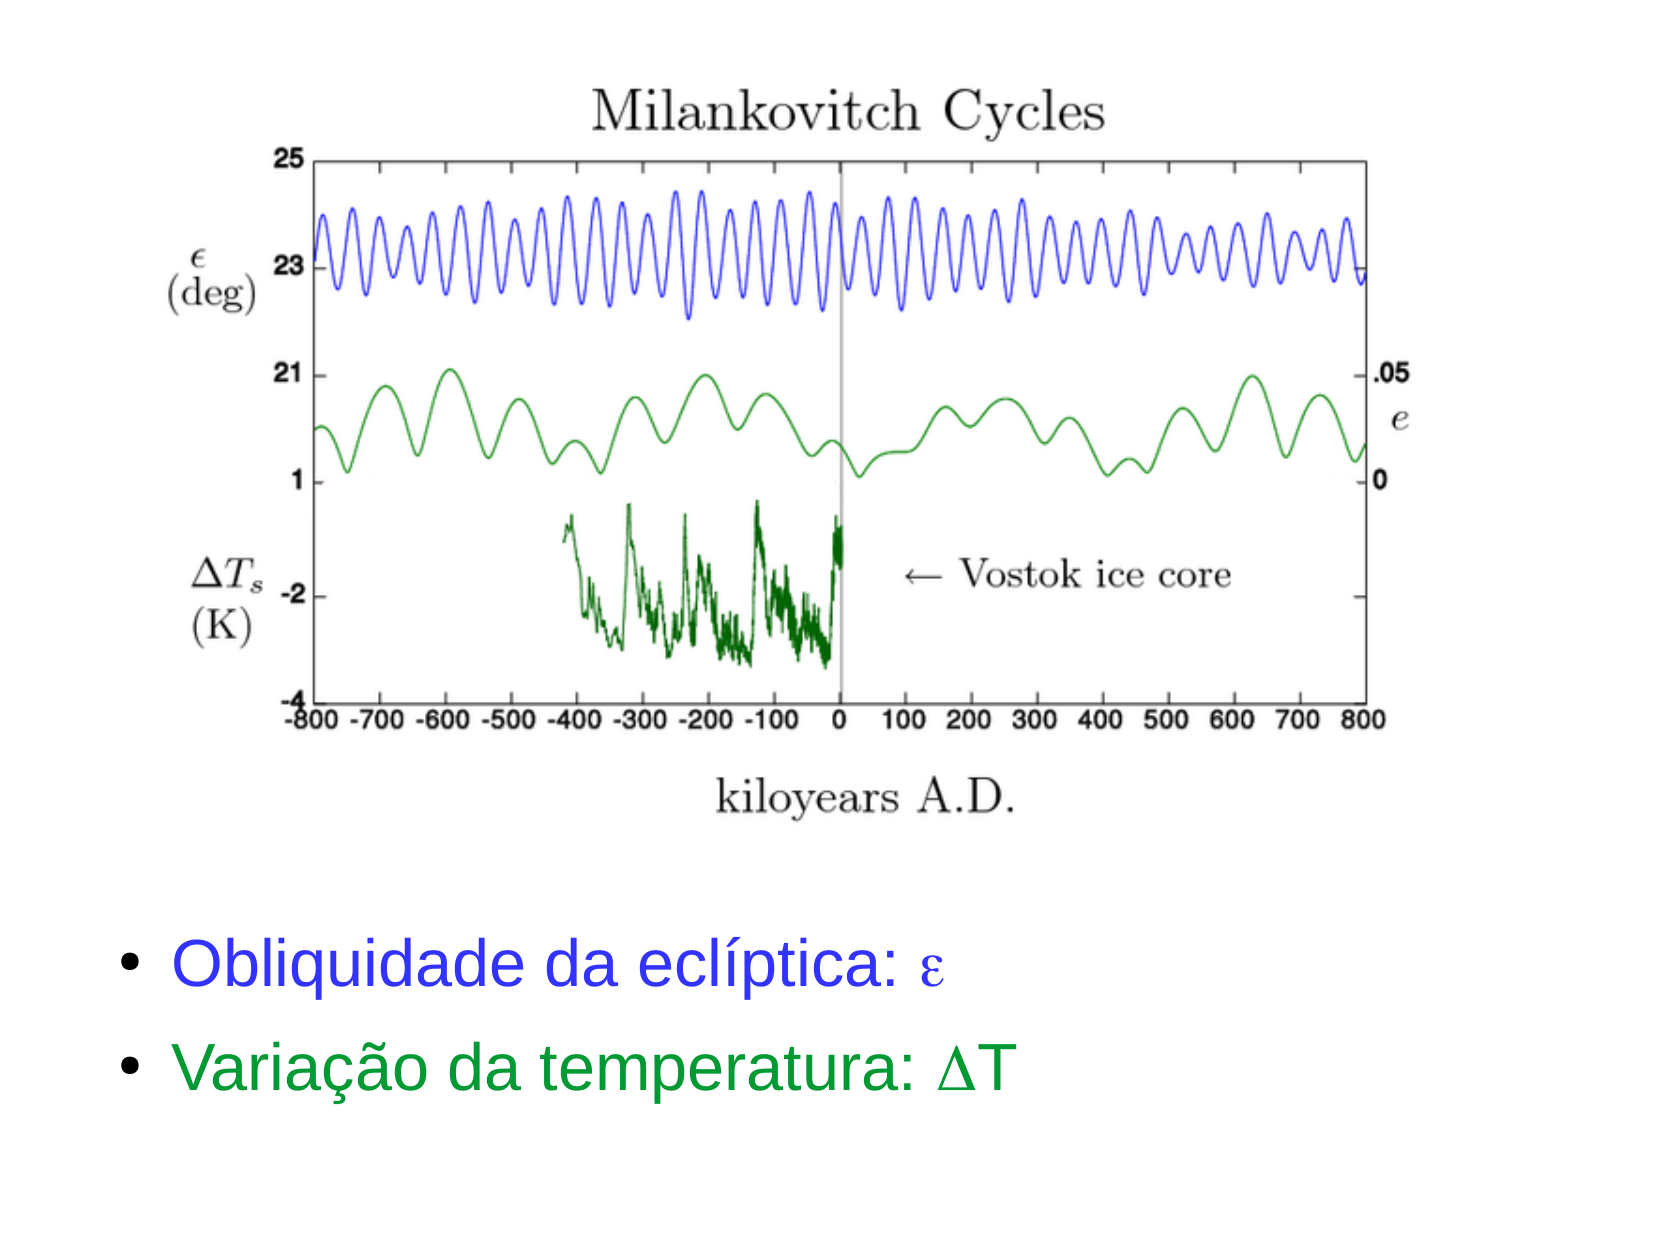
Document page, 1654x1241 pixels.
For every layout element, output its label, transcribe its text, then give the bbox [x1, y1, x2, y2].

list Obliquidade da eclíptica: e Variação da temperatura: DT [82, 925, 1571, 1179]
picture [75, 65, 1576, 881]
